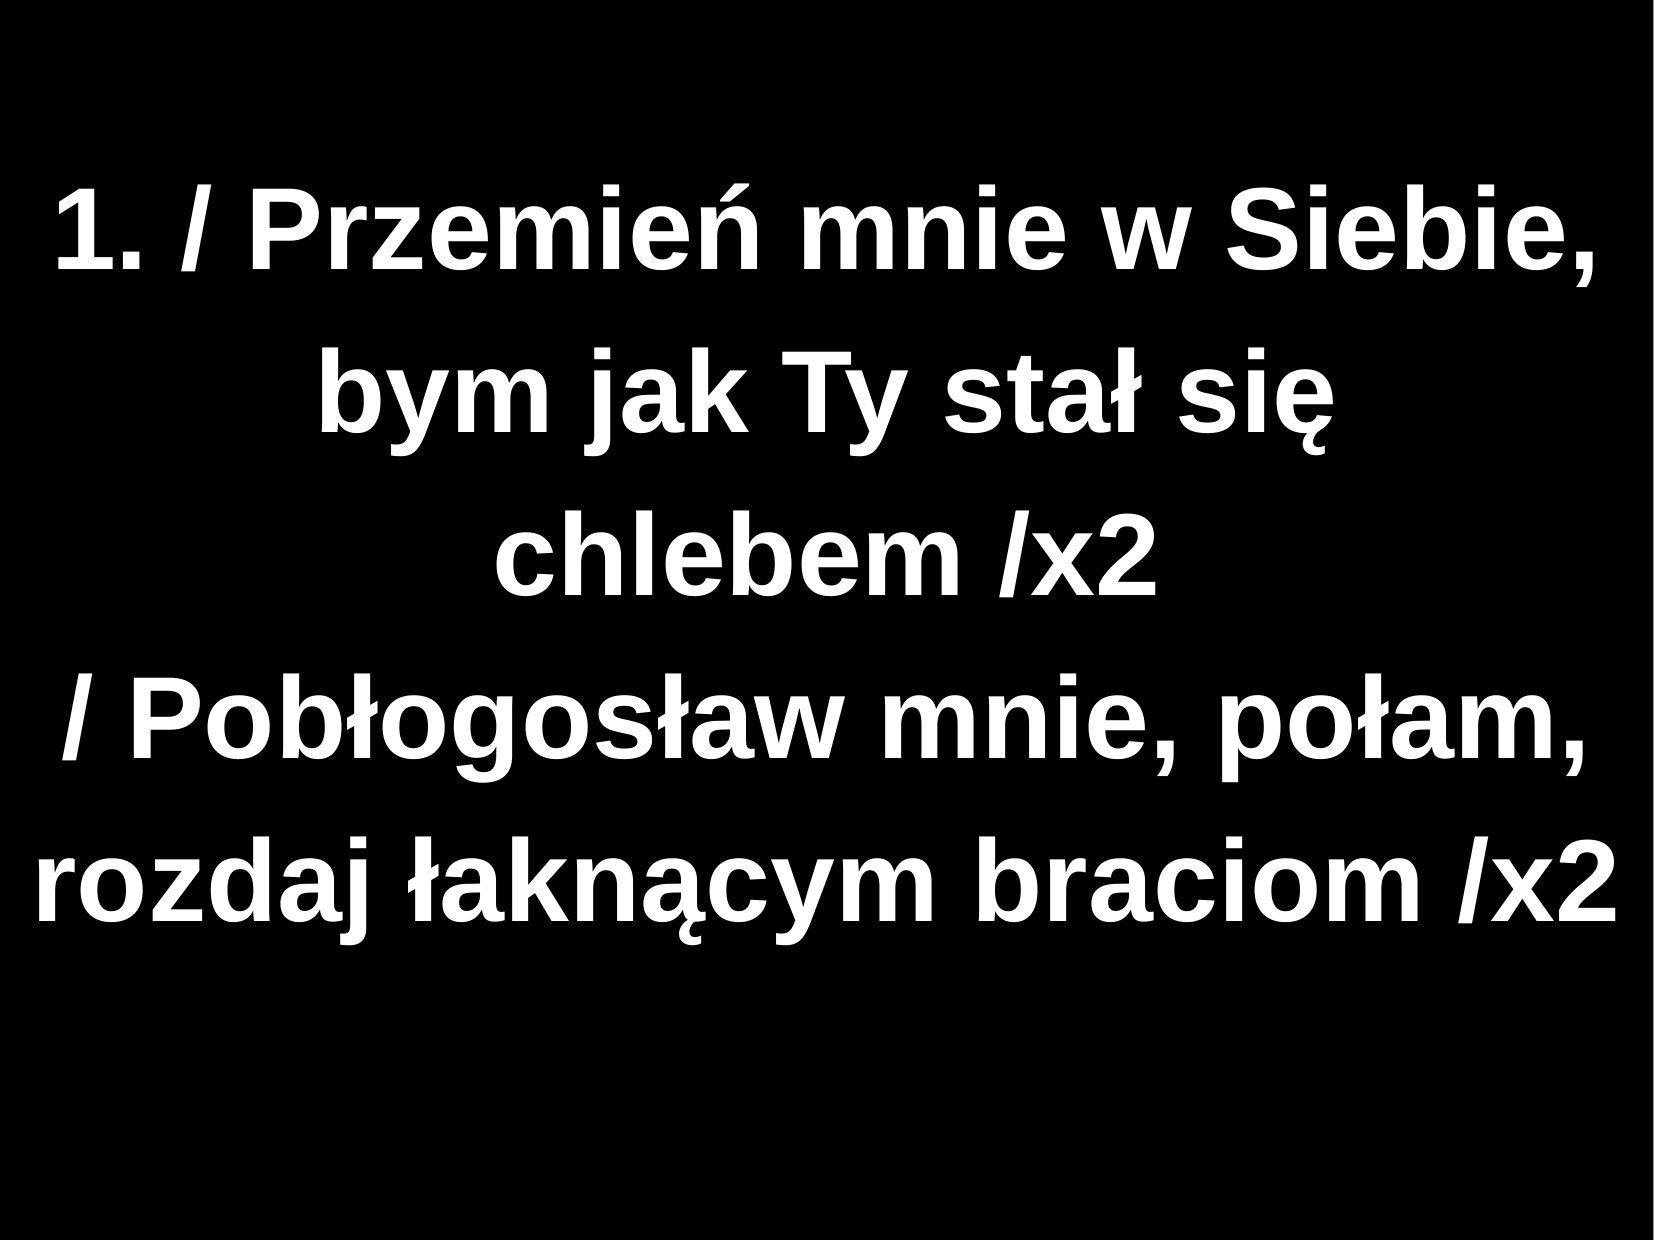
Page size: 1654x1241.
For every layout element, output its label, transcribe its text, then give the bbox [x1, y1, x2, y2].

subtitle 1. / Przemień mnie w Siebie, bym jak Ty stał się chlebem /x2 / Pobłogosław mnie, połam, rozdaj łaknącym braciom /x2 [0, 0, 1654, 1241]
